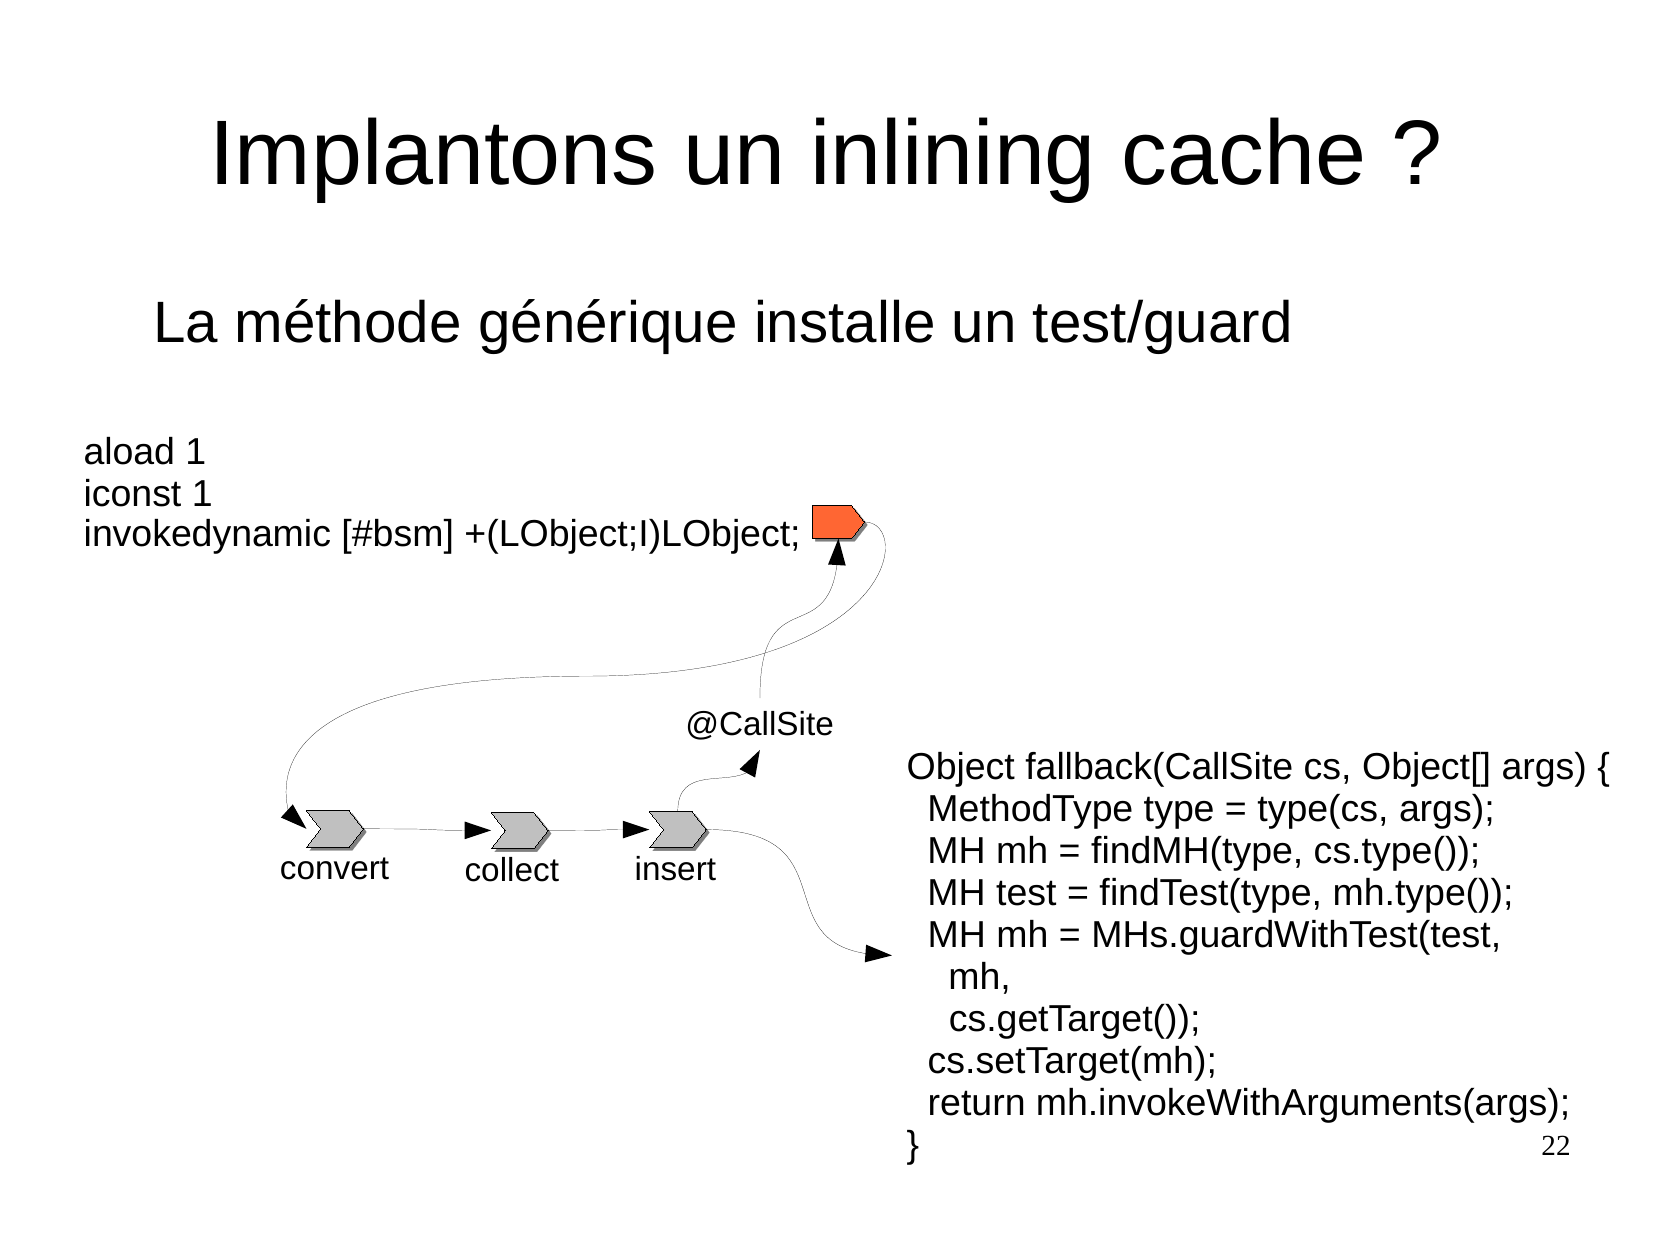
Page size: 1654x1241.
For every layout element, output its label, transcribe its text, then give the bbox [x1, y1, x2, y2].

text_box collect [449, 843, 575, 896]
text_box [306, 810, 364, 842]
list La méthode générique installe un test/guard [82, 290, 1571, 356]
text_box aload 1 iconst 1 [68, 423, 228, 564]
text_box Object fallback(CallSite cs, Object[] args) { MethodType type = type(cs, args); MH mh = findMH(type, cs.type()); MH test = findTest(type, mh.type()); MH mh = MHs.guardWithTest(test, mh, cs.getTarget()); cs.setTarget(mh); return mh.invokeWithArguments(args); } [891, 738, 1626, 1173]
text_box @CallSite [670, 698, 850, 750]
title Implantons un inlining cache ? [61, 49, 1593, 257]
text_box convert [265, 842, 405, 895]
text_box invokedynamic [#bsm] +(LObject;I)LObject; [228, 505, 816, 564]
text_box [812, 505, 864, 539]
text_box insert [619, 843, 731, 895]
text_box [491, 812, 548, 843]
text_box [649, 811, 706, 843]
